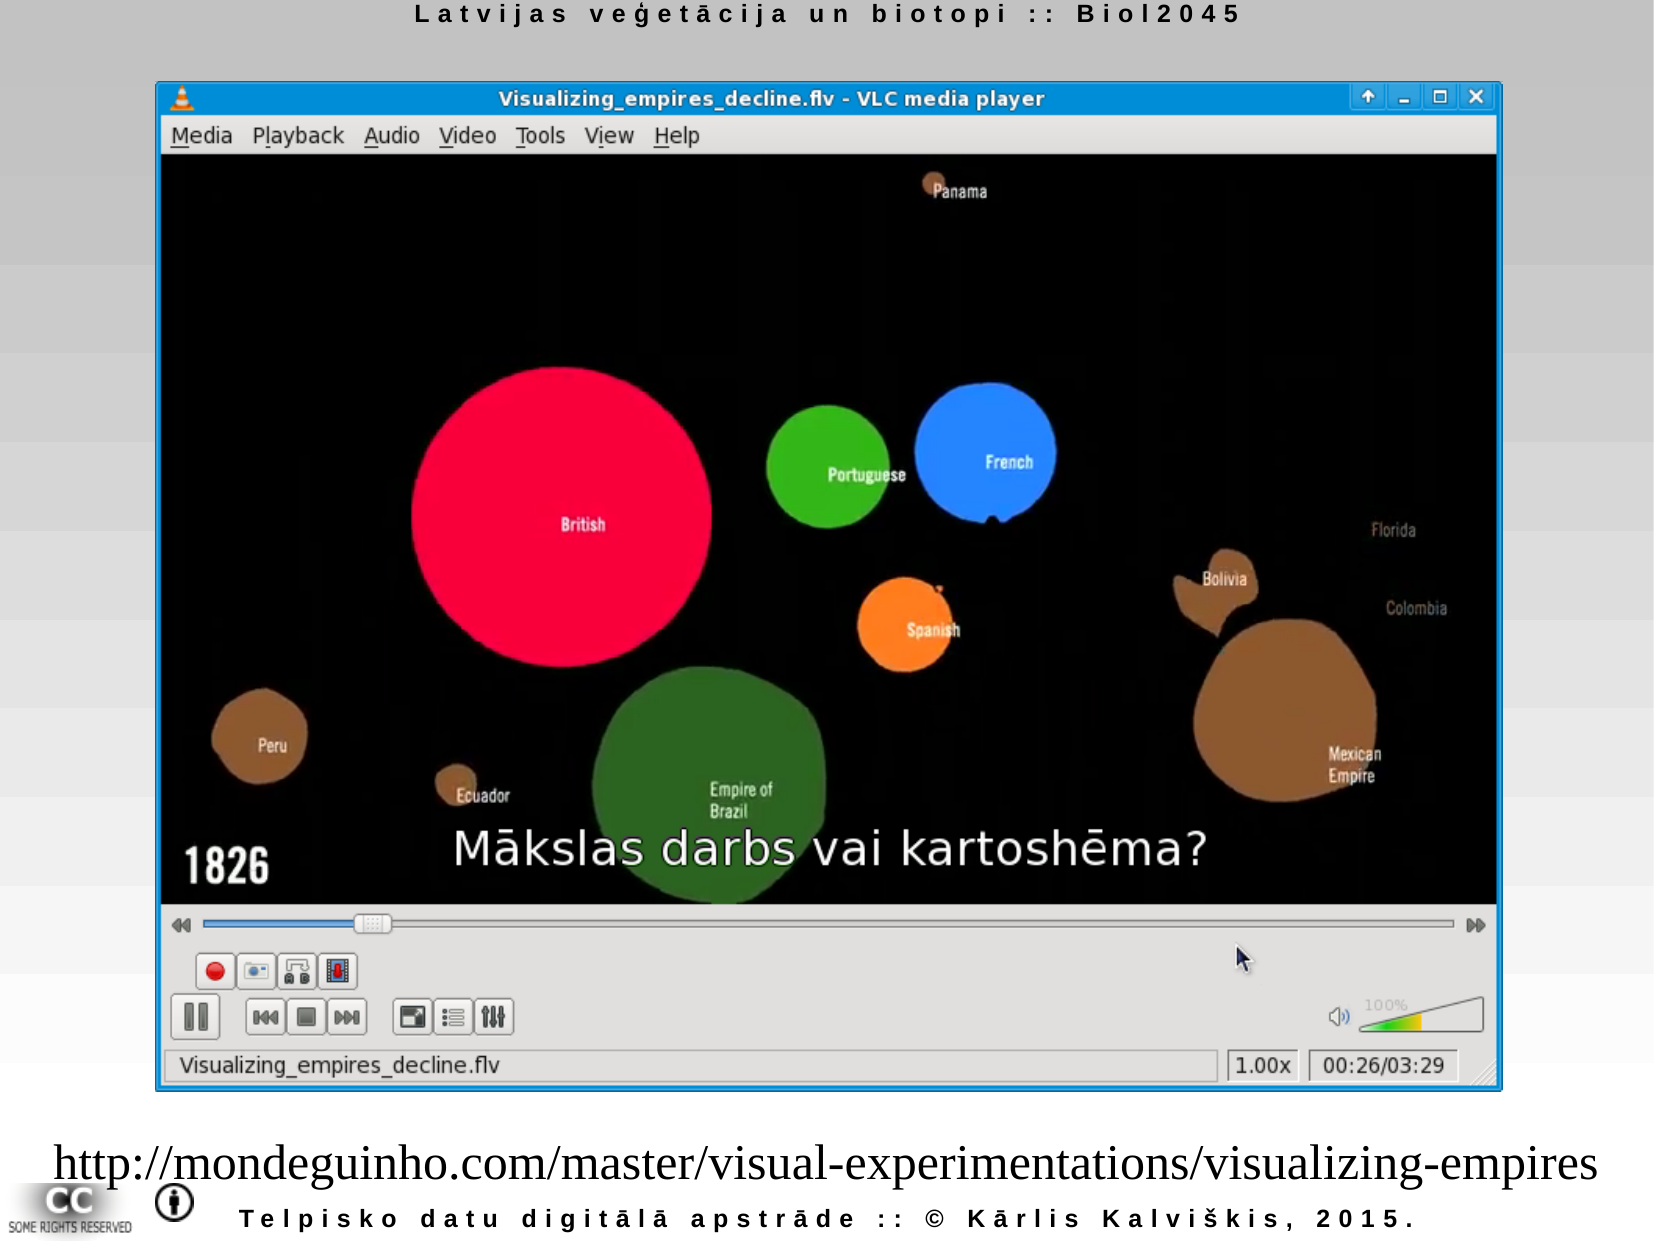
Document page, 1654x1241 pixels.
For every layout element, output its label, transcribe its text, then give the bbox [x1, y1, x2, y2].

picture [0, 0, 1654, 1241]
text_box http://mondeguinho.com/master/visual-experimentations/visualizing-empires [54, 1134, 1600, 1191]
